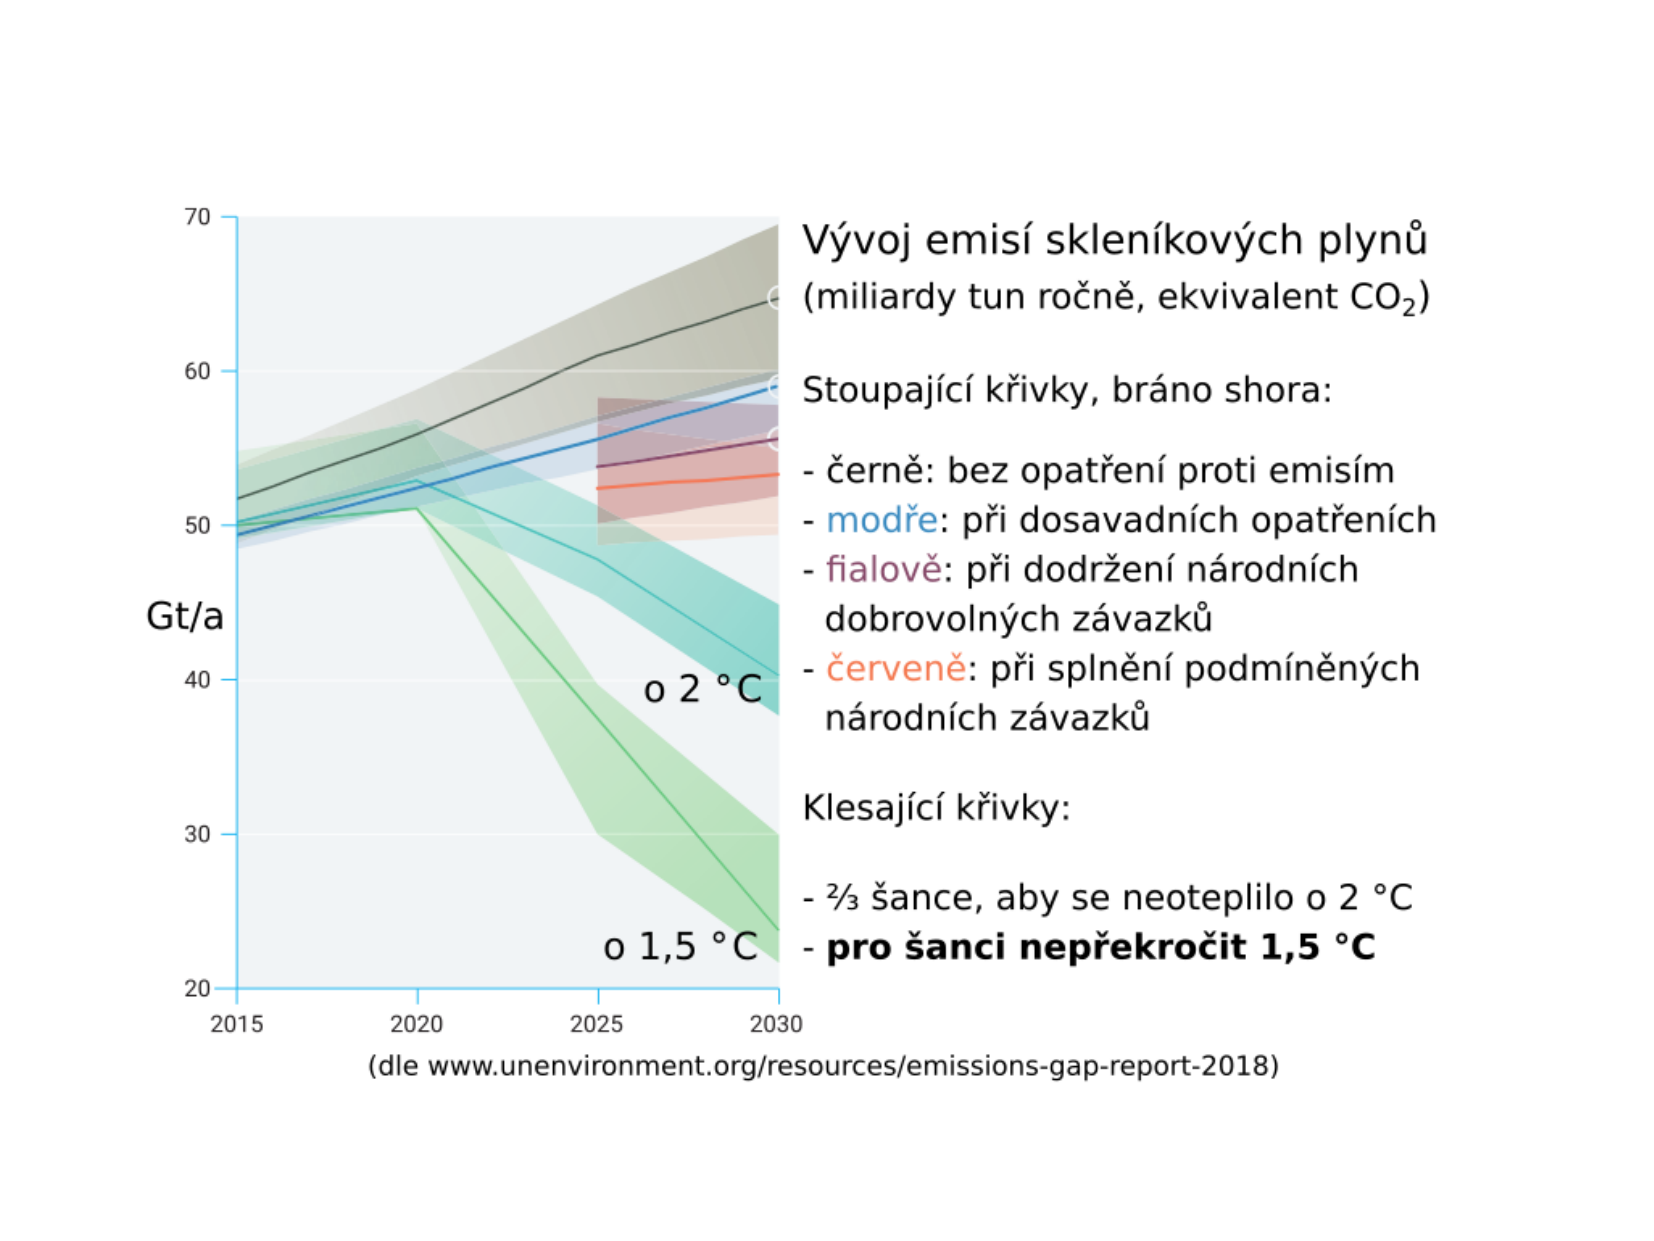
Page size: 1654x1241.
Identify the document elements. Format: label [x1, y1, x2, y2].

picture [142, 202, 1441, 1087]
